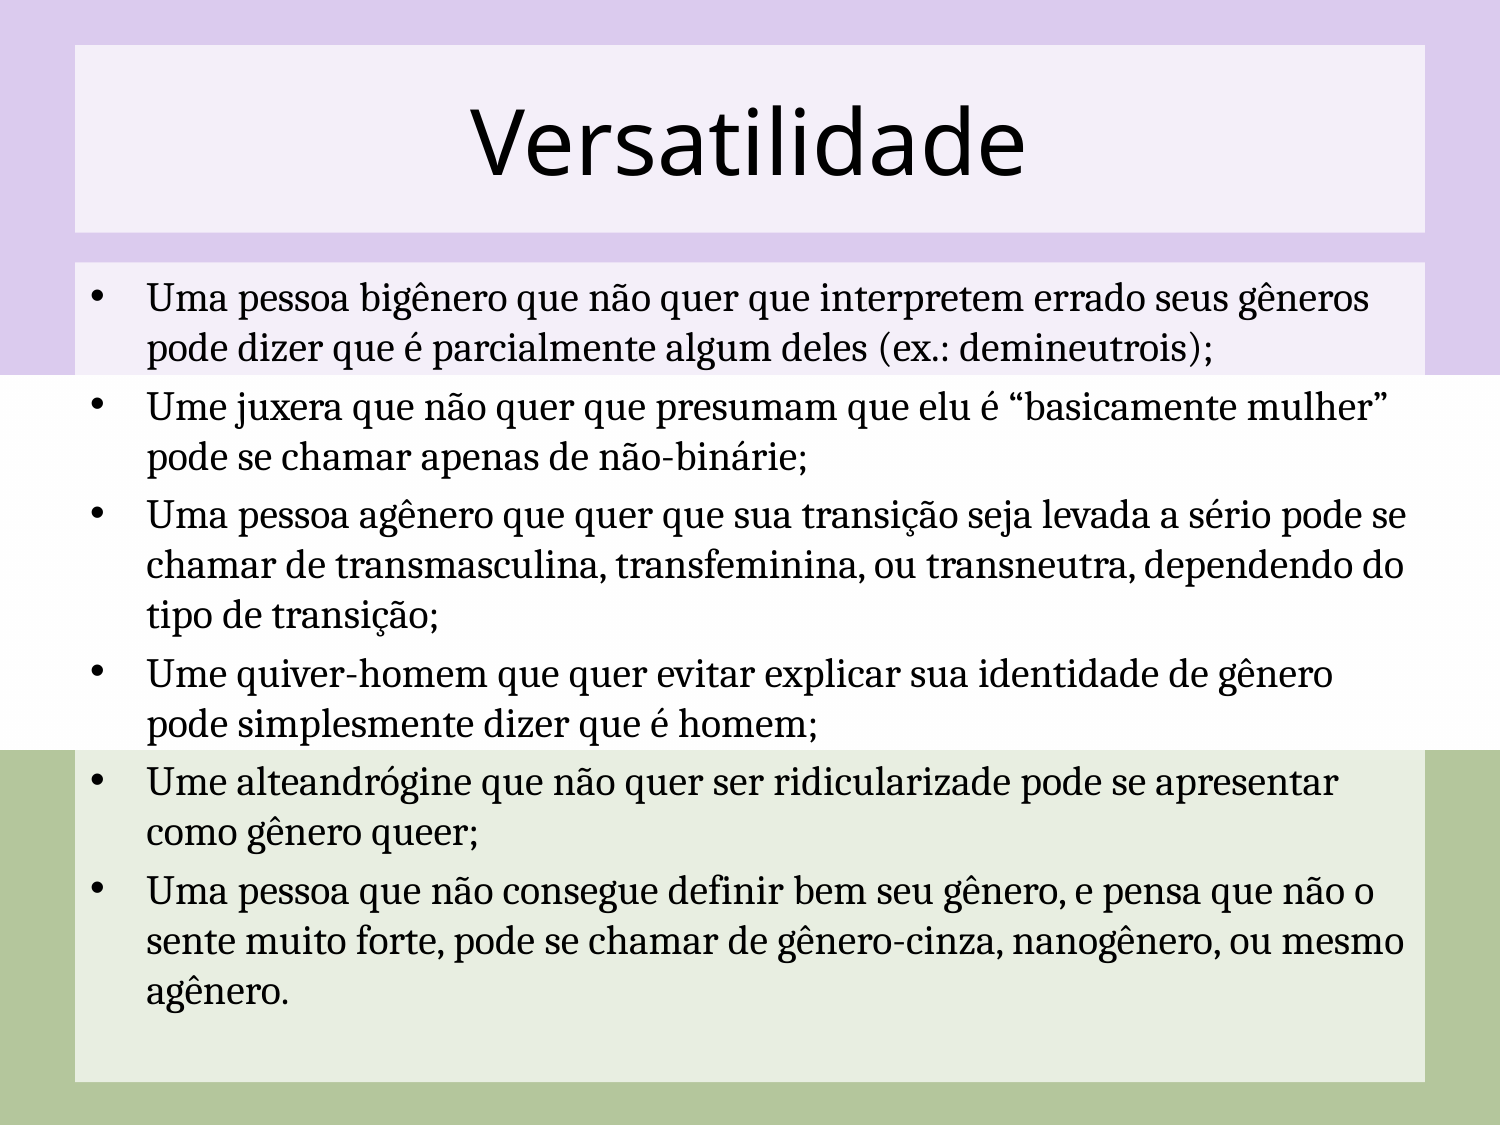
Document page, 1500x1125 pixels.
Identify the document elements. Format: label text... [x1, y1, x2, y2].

list Uma pessoa bigênero que não quer que interpretem errado seus gêneros pode dizer que é parcialmente algum deles (ex.: demineutrois); Ume juxera que não quer que presumam que elu é “basicamente mulher” pode se chamar apenas de não-binárie; Uma pessoa agênero que quer que sua transição seja levada a sério pode se chamar de transmasculina, transfeminina, ou transneutra, dependendo do tipo de transição; Ume quiver-homem que quer evitar explicar sua identidade de gênero pode simplesmente dizer que é homem; Ume alteandrógine que não quer ser ridicularizade pode se apresentar como gênero queer; Uma pessoa que não consegue definir bem seu gênero, e pensa que não o sente muito forte, pode se chamar de gênero-cinza, nanogênero, ou mesmo agênero. [75, 262, 1425, 1083]
title Versatilidade [75, 45, 1425, 233]
